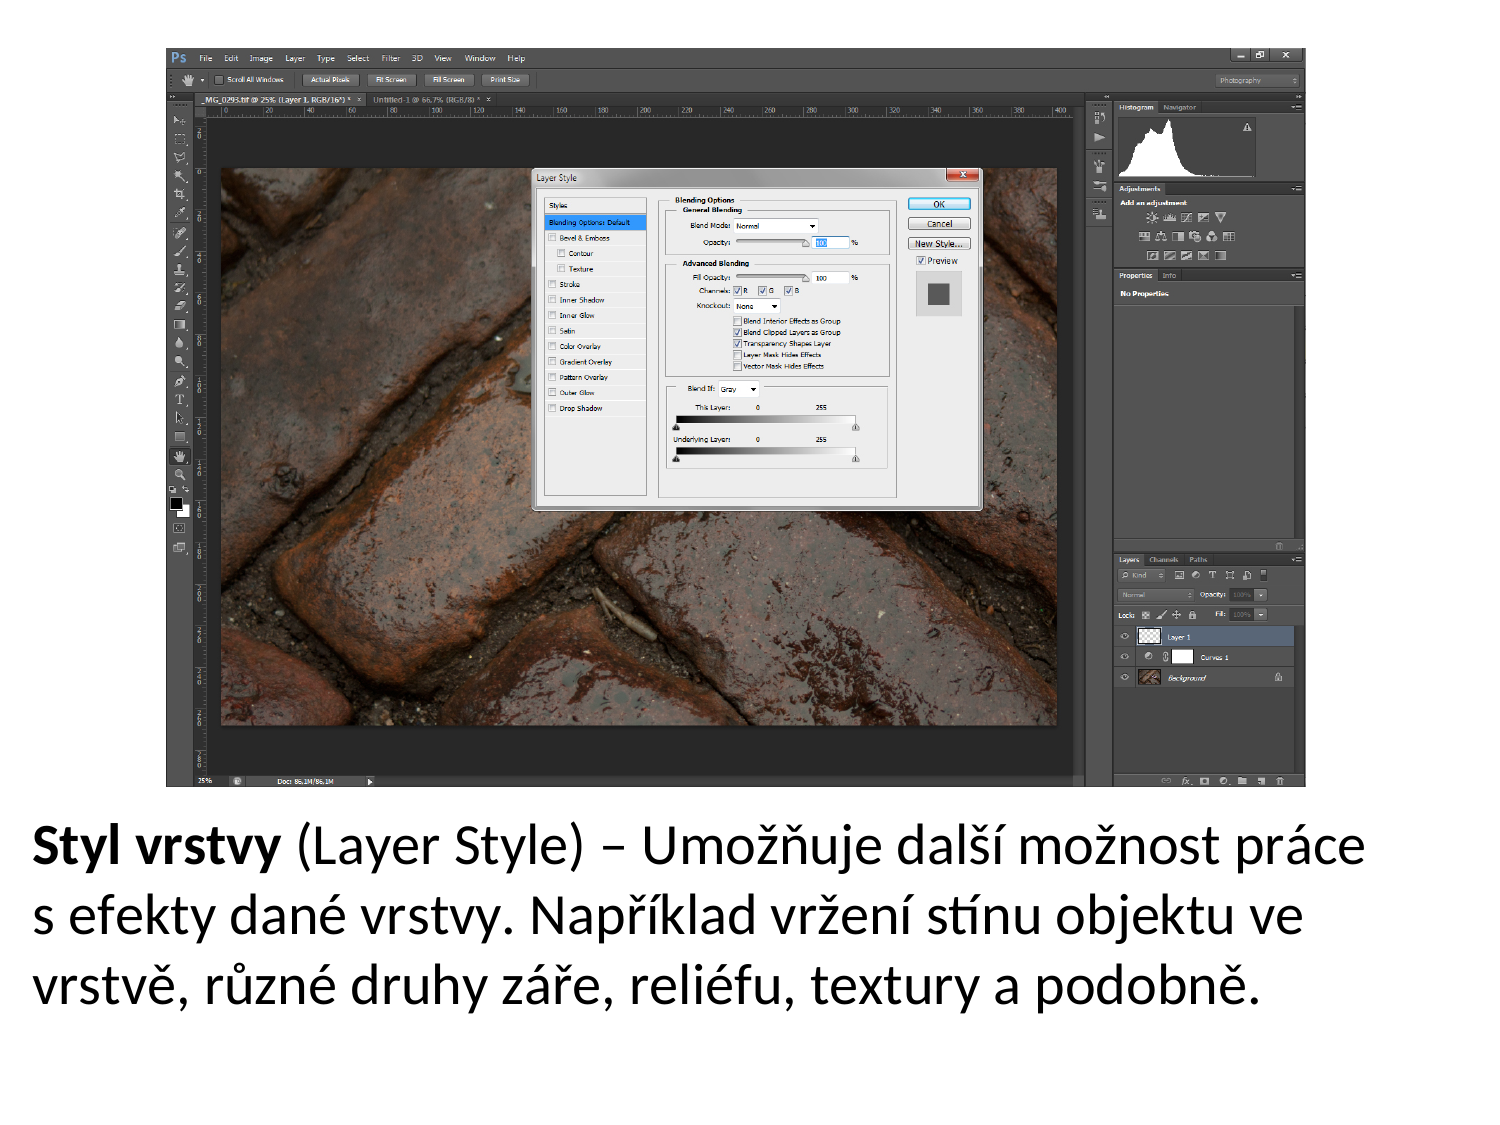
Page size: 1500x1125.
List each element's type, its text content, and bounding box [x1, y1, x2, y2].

text_box Styl vrstvy (Layer Style) – Umožňuje další možnost práce s efekty dané vrstvy. Například vržení stínu objektu ve vrstvě, různé druhy záře, reliéfu, textury a podobně. [17, 798, 1483, 1025]
picture [166, 48, 1306, 787]
